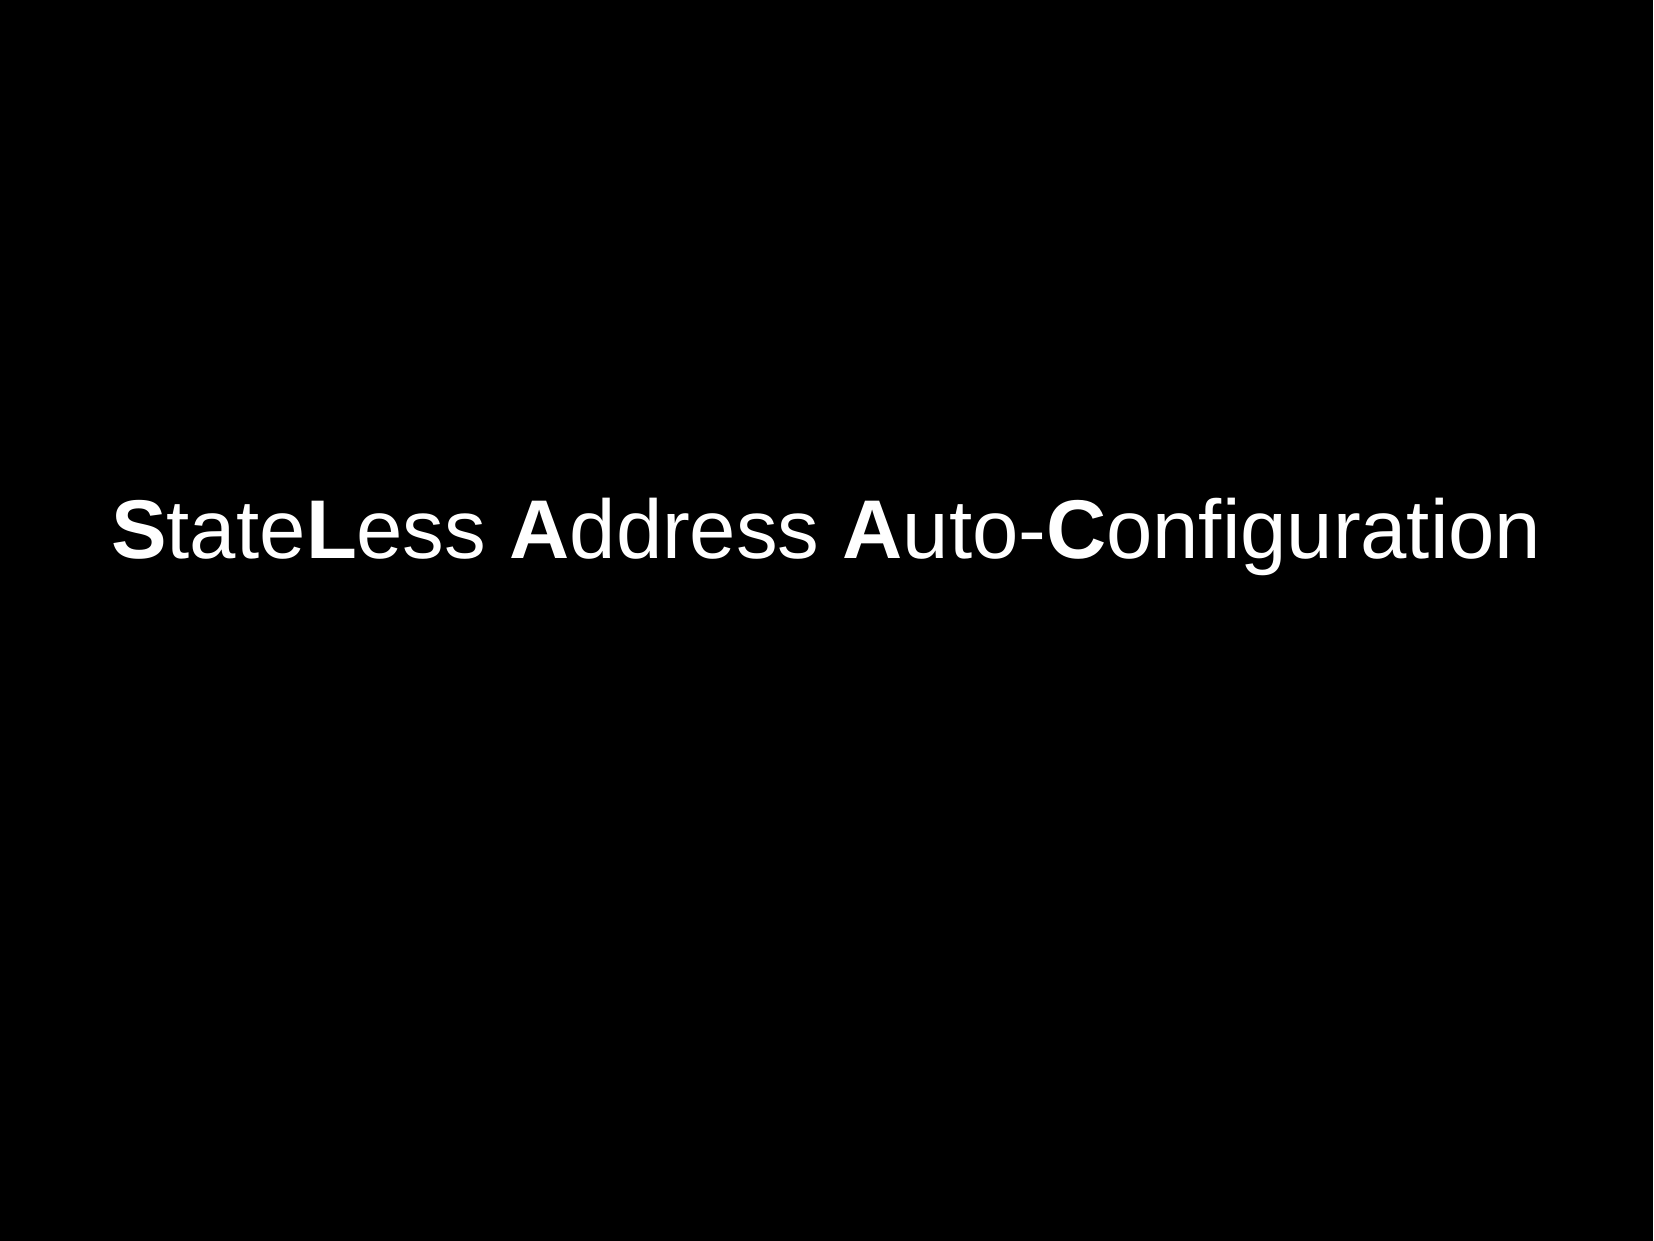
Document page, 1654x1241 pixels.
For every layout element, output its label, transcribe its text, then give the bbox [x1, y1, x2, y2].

subtitle StateLess Address Auto-Configuration [82, 49, 1571, 1010]
